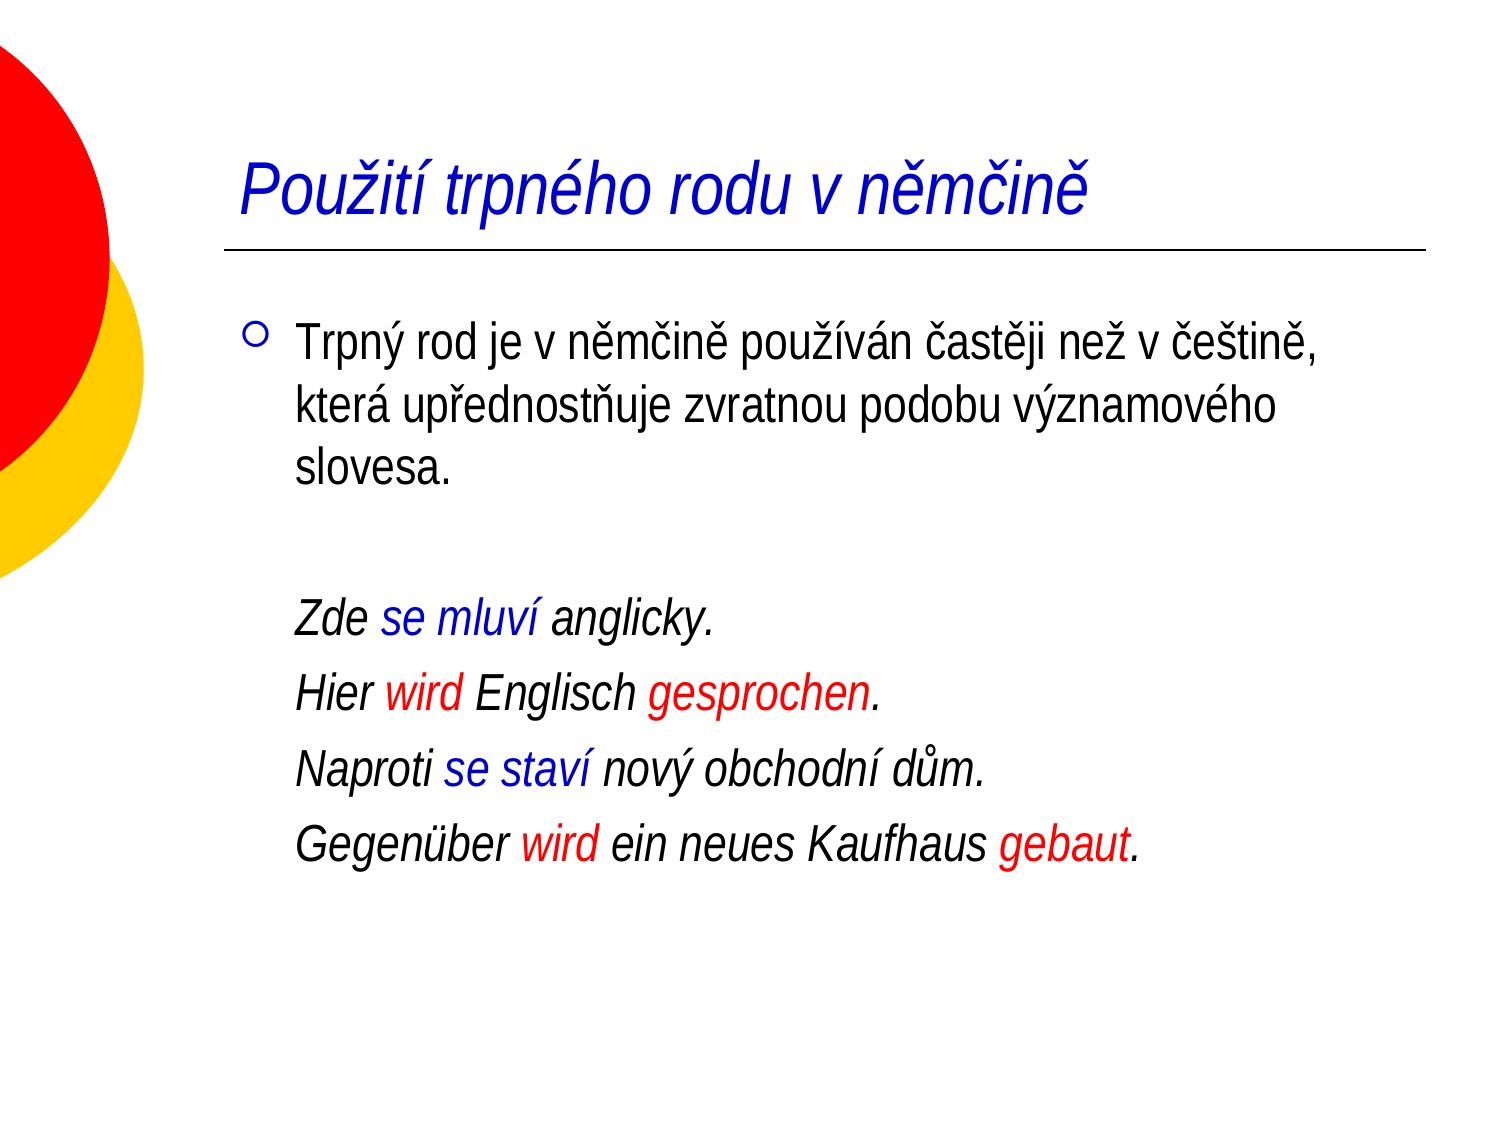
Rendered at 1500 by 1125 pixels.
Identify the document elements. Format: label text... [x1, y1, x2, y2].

list Trpný rod je v němčině používán častěji než v češtině, která upřednostňuje zvratnou podobu významového slovesa. Zde se mluví anglicky. Hier wird Englisch gesprochen. Naproti se staví nový obchodní dům. Gegenüber wird ein neues Kaufhaus gebaut. [224, 299, 1425, 975]
title Použití trpného rodu v němčině [224, 49, 1425, 237]
